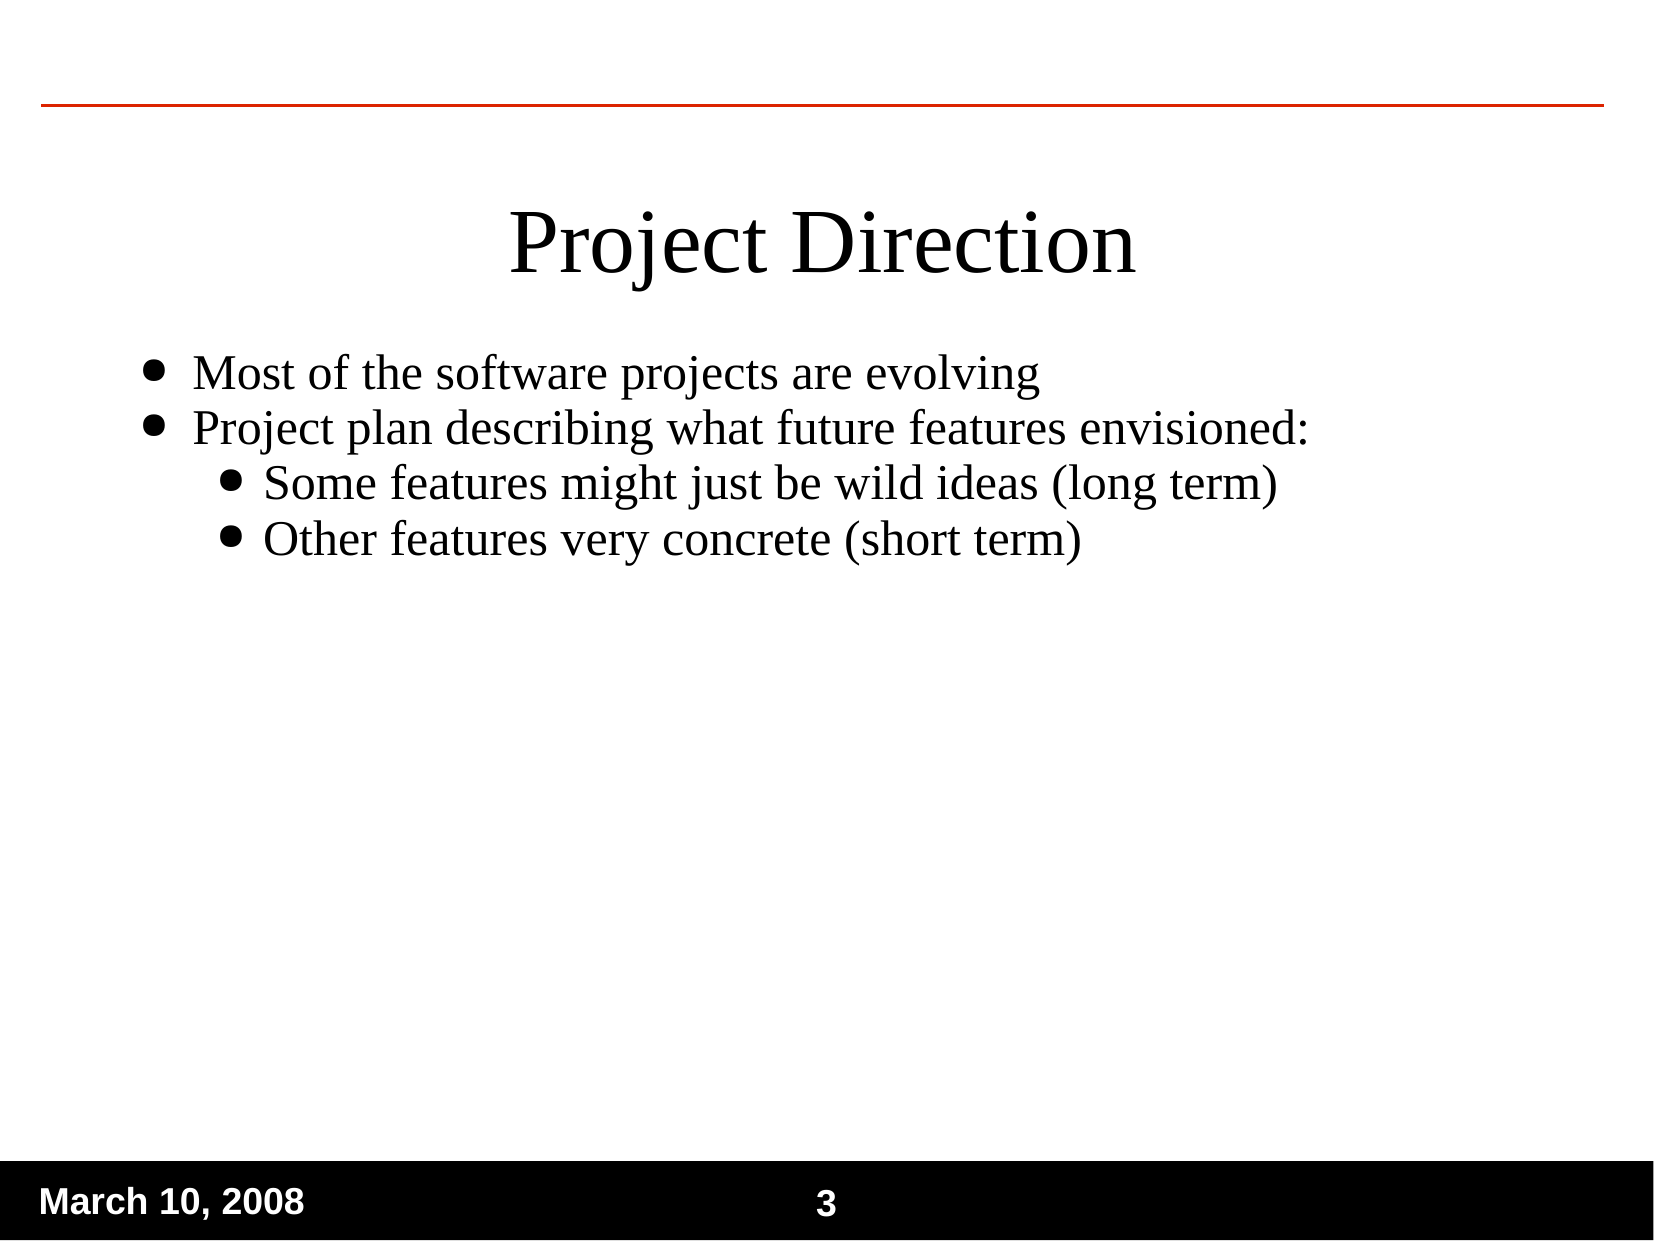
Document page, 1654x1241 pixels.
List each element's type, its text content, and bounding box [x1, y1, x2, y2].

list Most of the software projects are evolving Project plan describing what future features envisioned: Some features might just be wild ideas (long term) Other features very concrete (short term) [121, 344, 1534, 1127]
title Project Direction [117, 137, 1530, 346]
